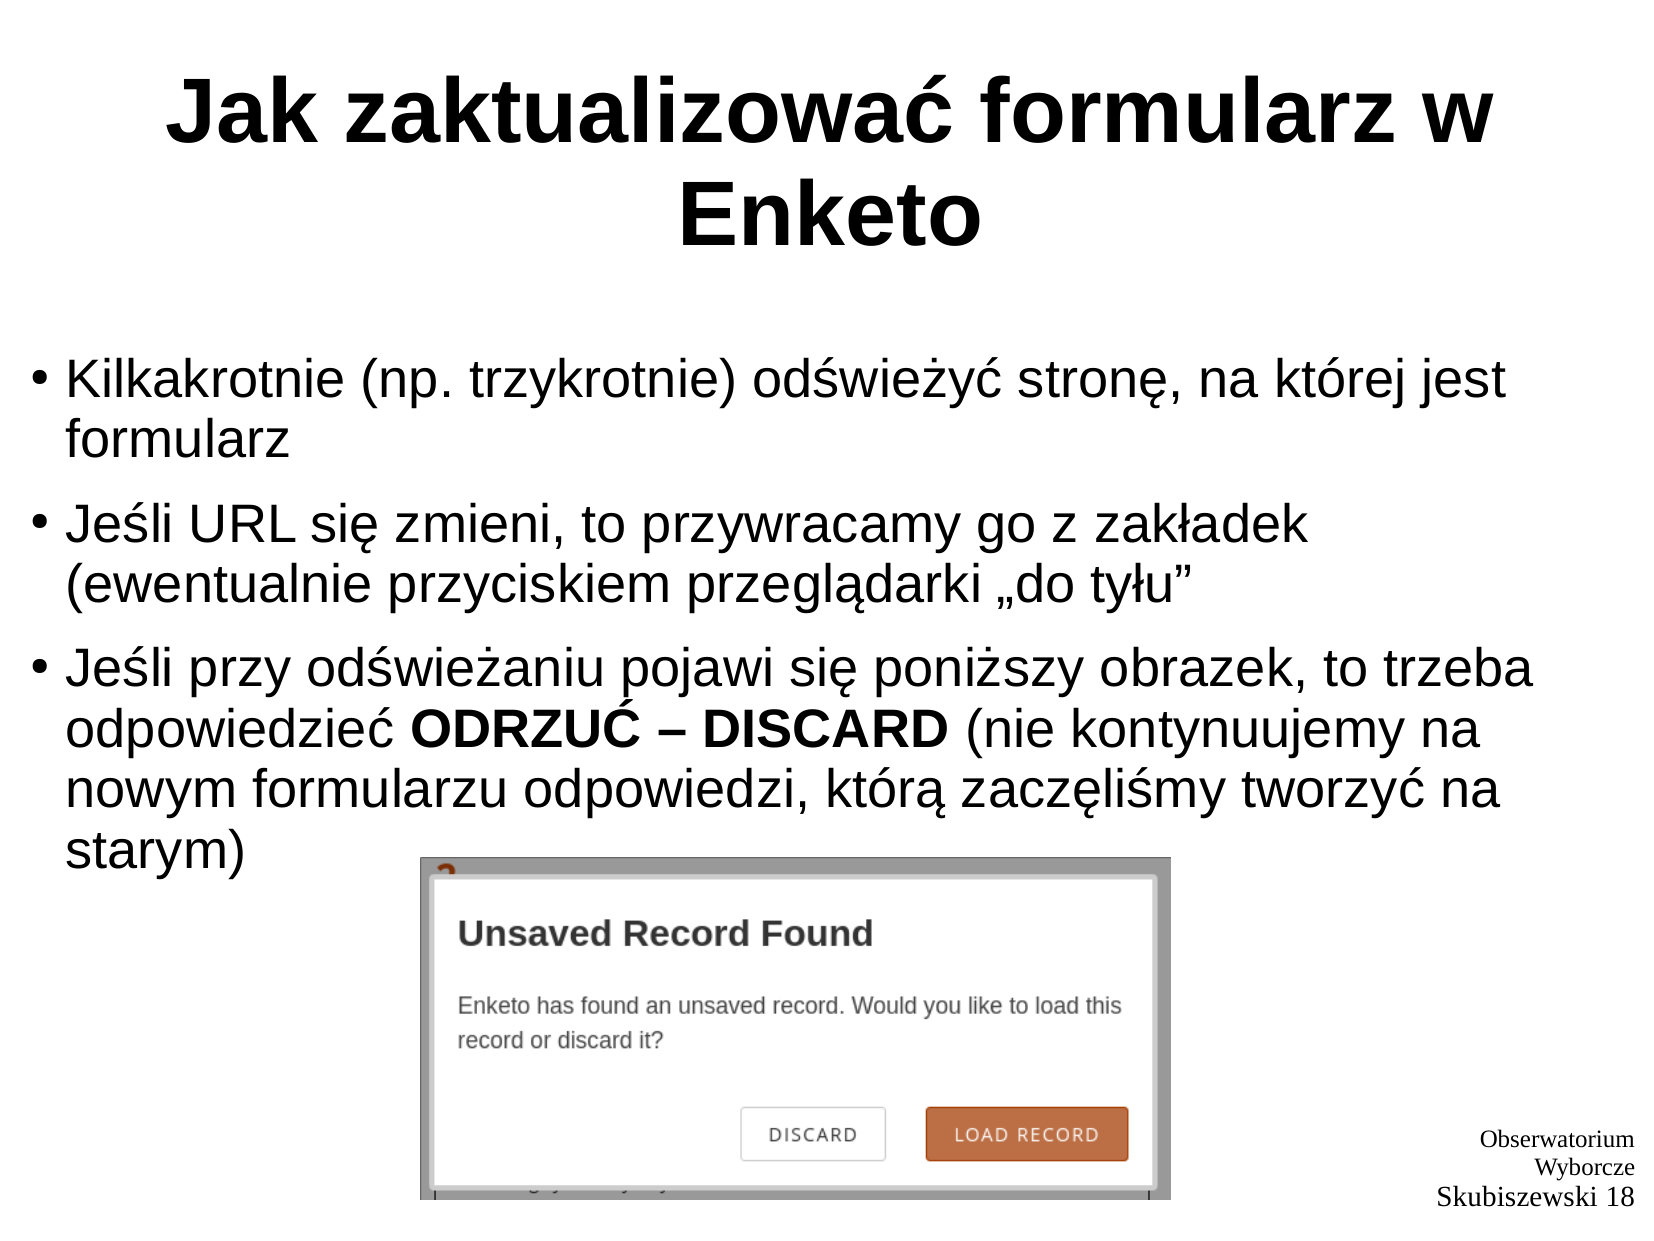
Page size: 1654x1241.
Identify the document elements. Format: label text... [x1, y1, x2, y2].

picture [420, 857, 1171, 1201]
list Kilkakrotnie (np. trzykrotnie) odświeżyć stronę, na której jest formularz Jeśli URL się zmieni, to przywracamy go z zakładek (ewentualnie przyciskiem przeglądarki „do tyłu” Jeśli przy odświeżaniu pojawi się poniższy obrazek, to trzeba odpowiedzieć ODRZUĆ – DISCARD (nie kontynuujemy na nowym formularzu odpowiedzi, którą zaczęliśmy tworzyć na starym) [30, 180, 1583, 1156]
title Jak zaktualizować formularz w Enketo [86, 60, 1575, 180]
